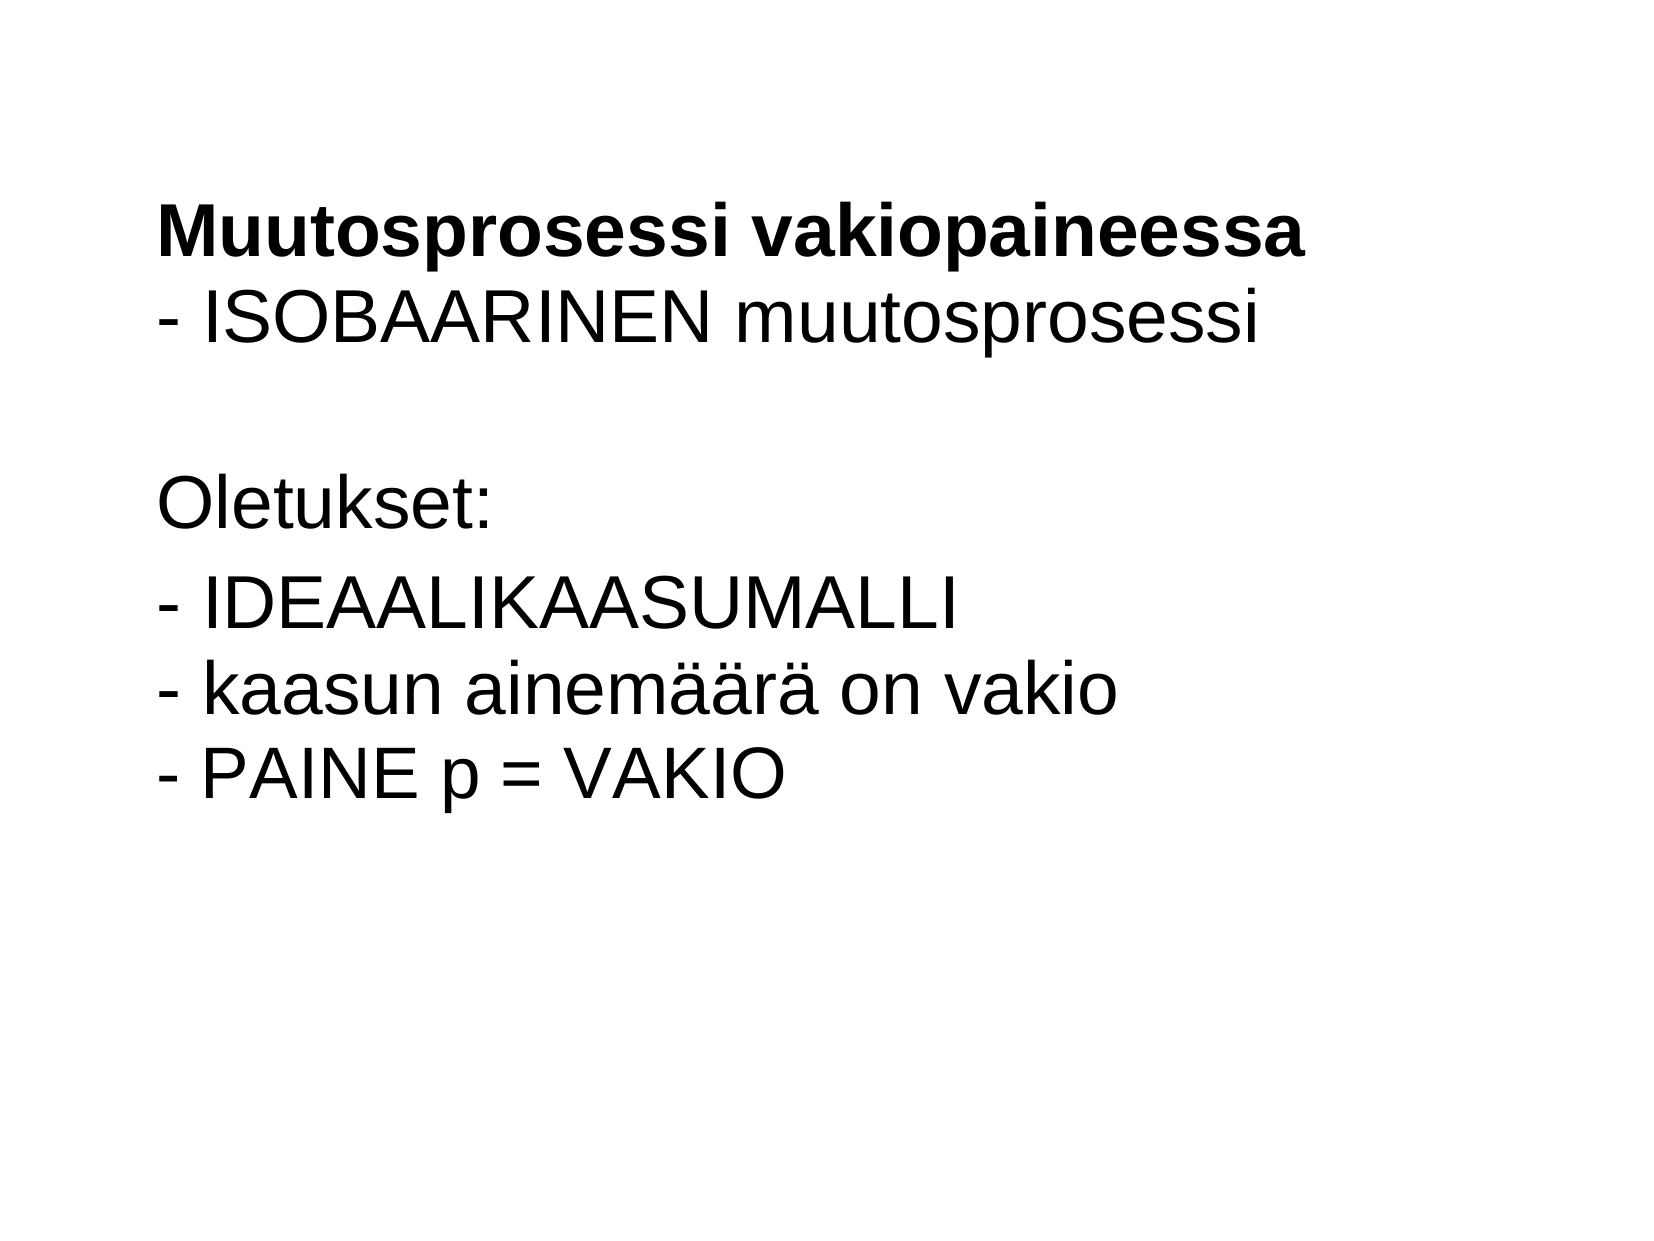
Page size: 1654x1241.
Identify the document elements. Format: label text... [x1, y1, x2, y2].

text_box Muutosprosessi vakiopaineessa - ISOBAARINEN muutosprosessi Oletukset: - IDEAALIKAASUMALLI - kaasun ainemäärä on vakio - PAINE p = VAKIO [141, 177, 1322, 828]
